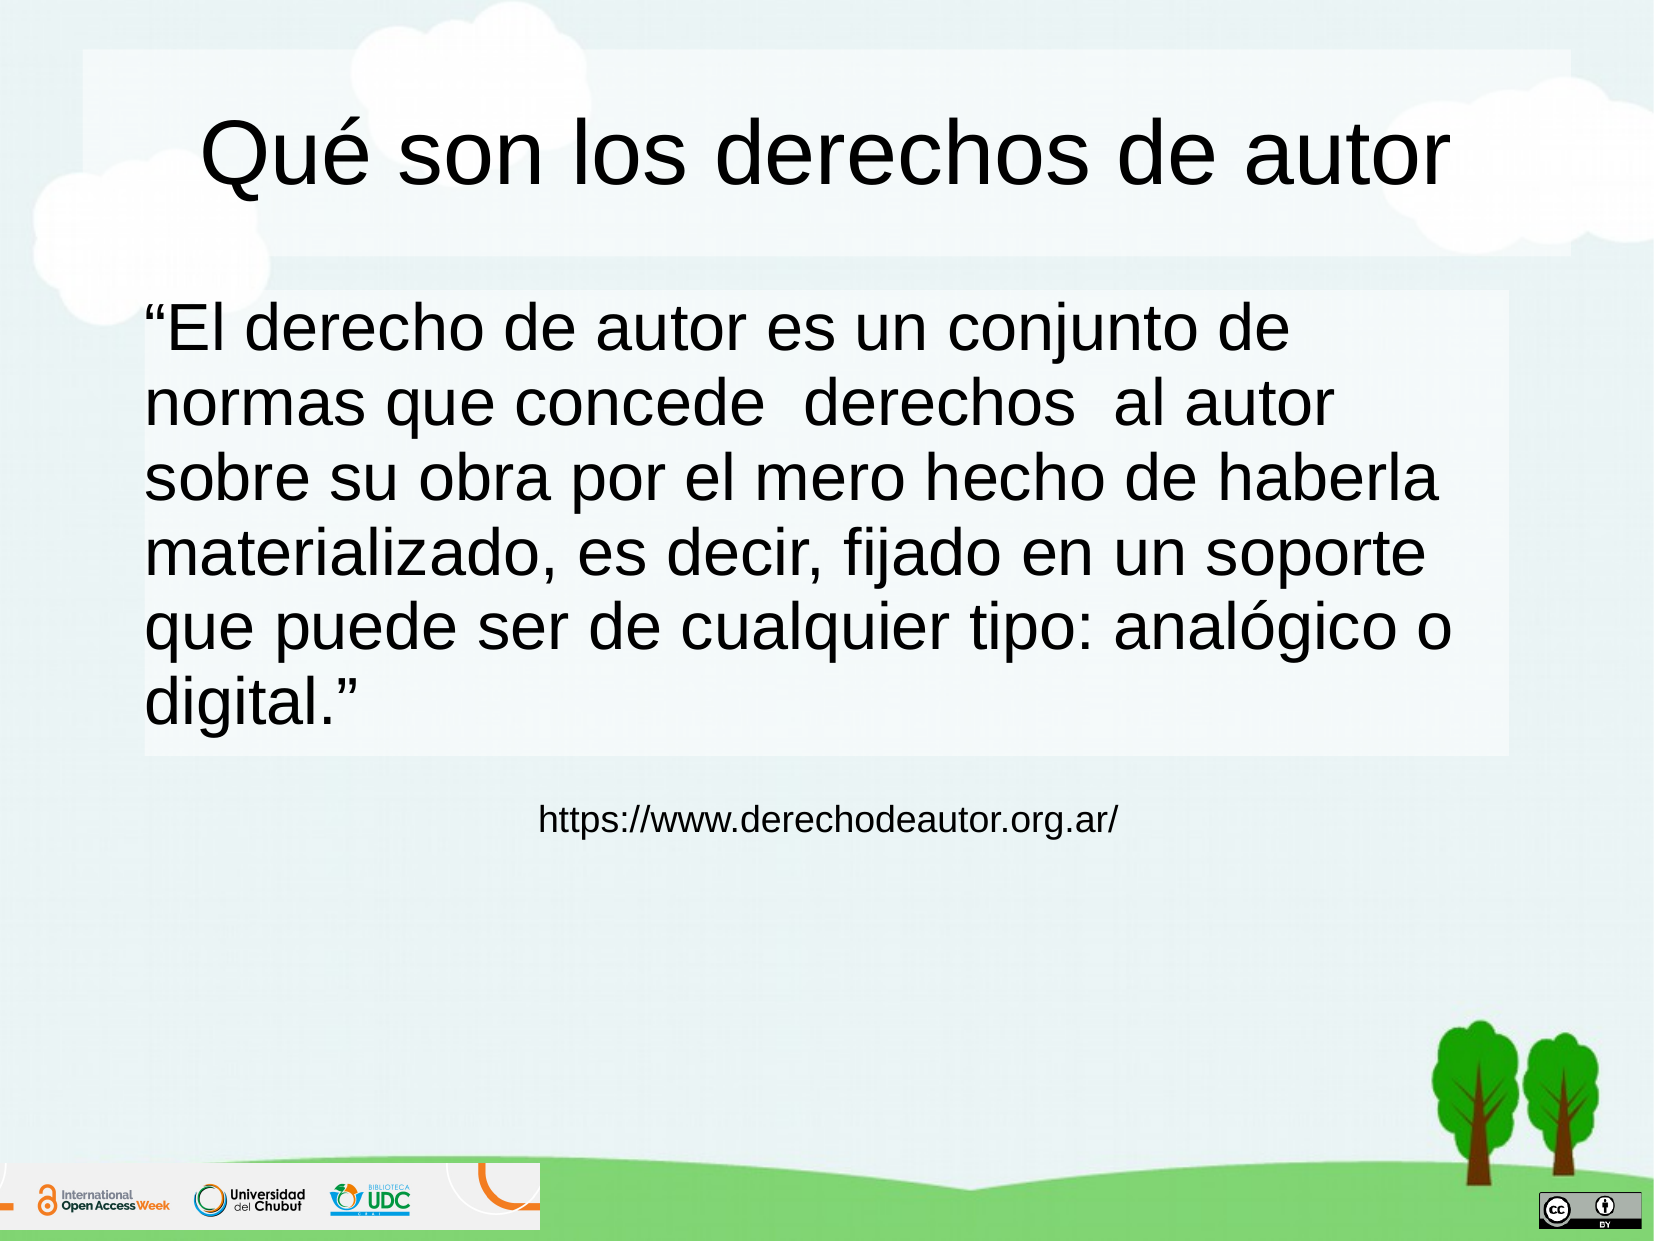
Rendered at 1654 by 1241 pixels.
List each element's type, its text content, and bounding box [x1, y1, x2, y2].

title Qué son los derechos de autor [82, 49, 1571, 257]
picture [0, 0, 1654, 1241]
list “El derecho de autor es un conjunto de normas que concede derechos al autor sobre su obra por el mero hecho de haberla materializado, es decir, fijado en un soporte que puede ser de cualquier tipo: analógico o digital.” [144, 290, 1509, 756]
text_box https://www.derechodeautor.org.ar/ [523, 791, 1134, 849]
